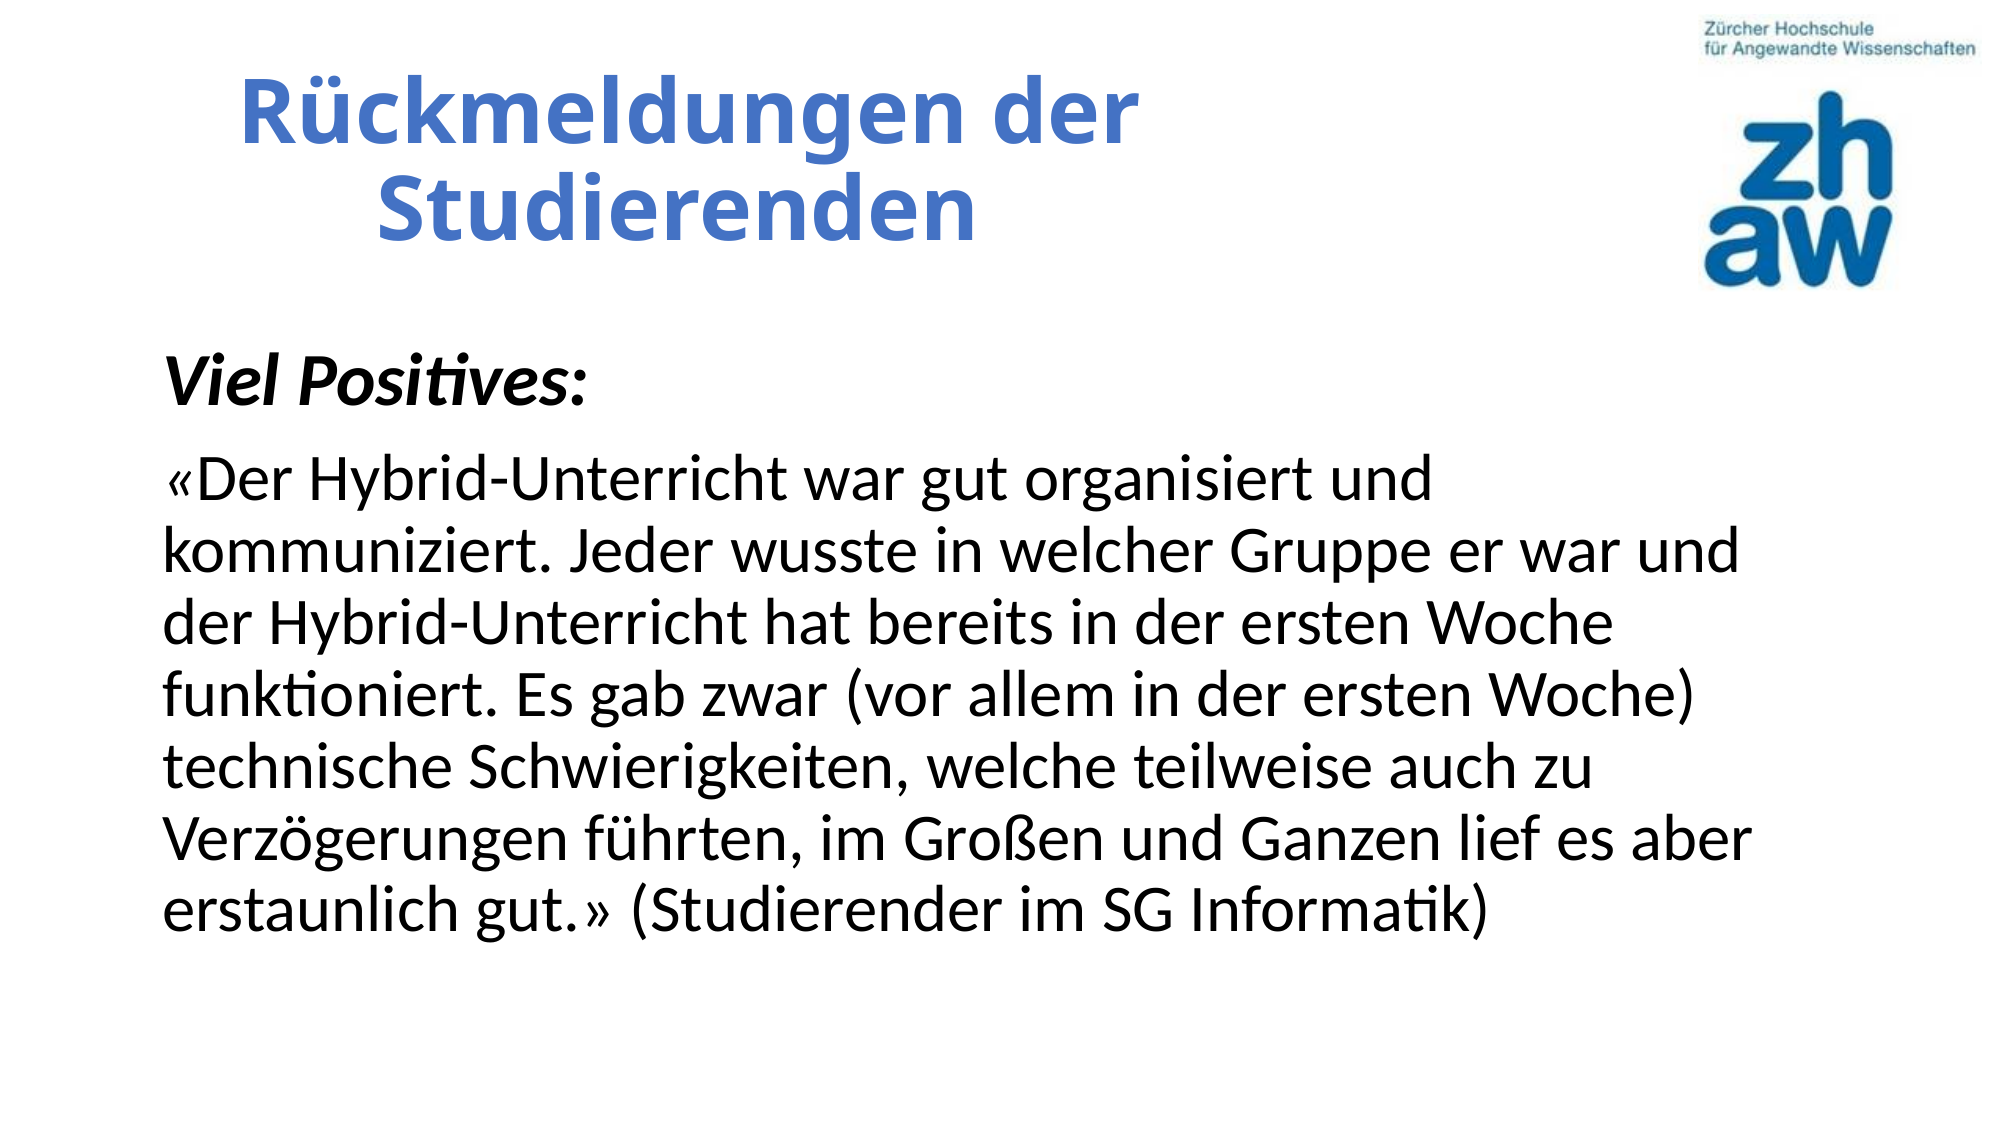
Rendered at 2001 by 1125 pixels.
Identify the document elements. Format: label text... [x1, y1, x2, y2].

picture [1698, 14, 1982, 295]
title Rückmeldungen der Studierenden [49, 58, 1330, 170]
subtitle Viel Positives: «Der Hybrid-Unterricht war gut organisiert und kommuniziert. Jeder wusste in welcher Gruppe er war und der Hybrid-Unterricht hat bereits in der ersten Woche funktioniert. Es gab zwar (vor allem in der ersten Woche) technische Schwierigkeiten, welche teilweise auch zu Verzögerungen führten, im Großen und Ganzen lief es aber erstaunlich gut.» (Studierender im SG Informatik) [114, 333, 1804, 976]
